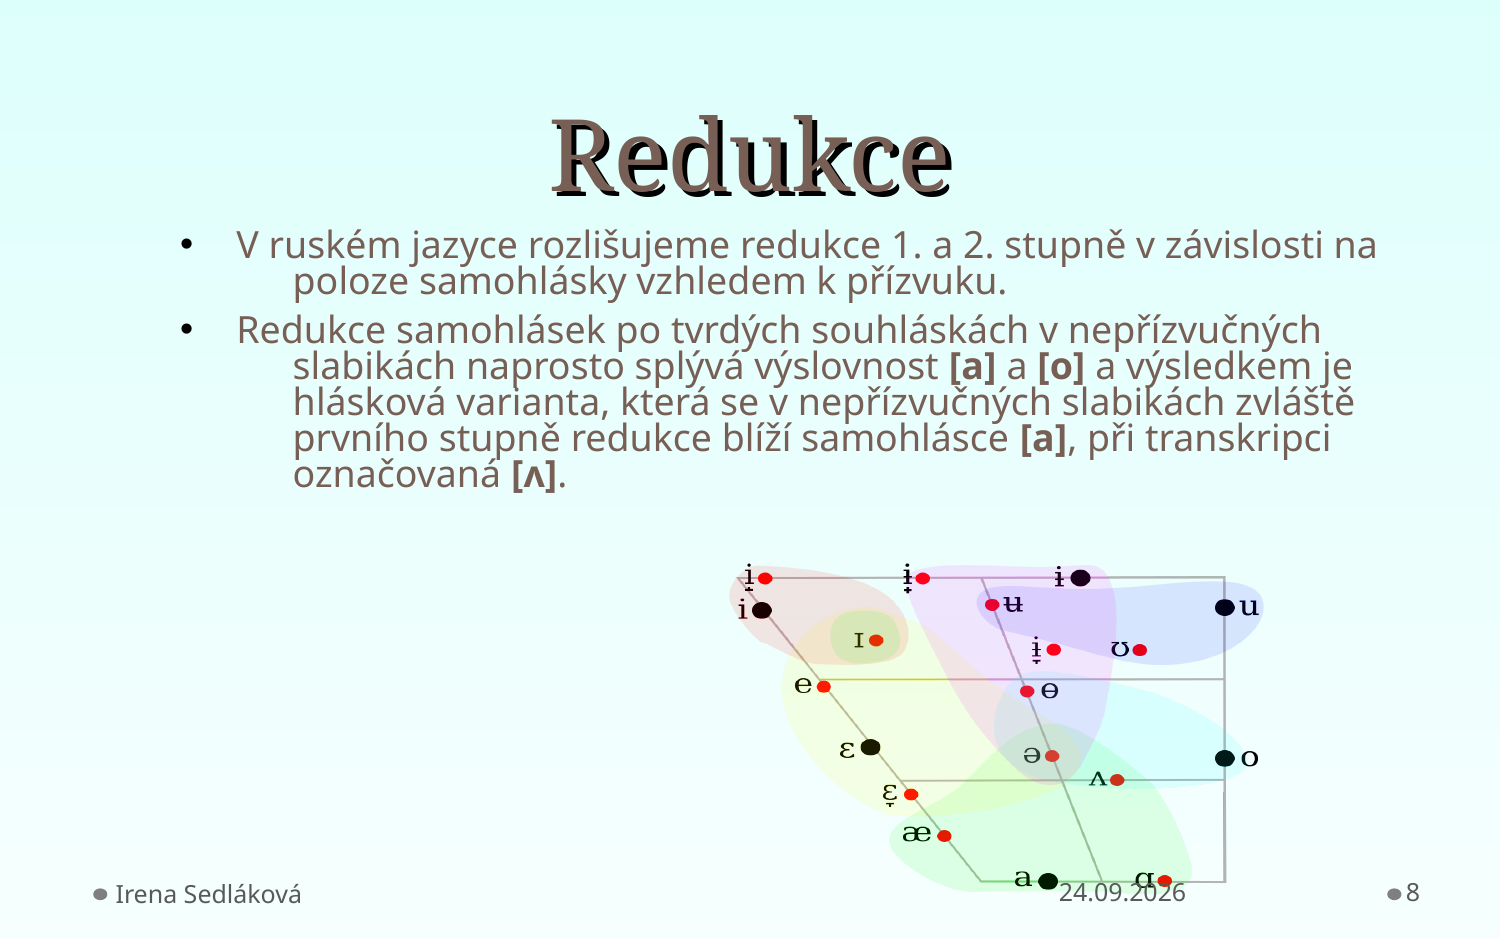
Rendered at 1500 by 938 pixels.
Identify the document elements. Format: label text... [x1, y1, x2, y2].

text_box 15.11.2018 [1043, 868, 1387, 919]
text_box [1401, 868, 1494, 919]
picture [726, 563, 1270, 896]
text_box Irena Sedláková [108, 868, 576, 919]
list V ruském jazyce rozlišujeme redukce 1. a 2. stupně v závislosti na poloze samohlásky vzhledem k přízvuku. Redukce samohlásek po tvrdých souhláskách v nepřízvučných slabikách naprosto splývá výslovnost [a] a [o] a výsledkem je hlásková varianta, která se v nepřízvučných slabikách zvláště prvního stupně redukce blíží samohlásce [a], při transkripci označovaná [ʌ]. [165, 222, 1412, 912]
title Redukce [75, 0, 1426, 219]
